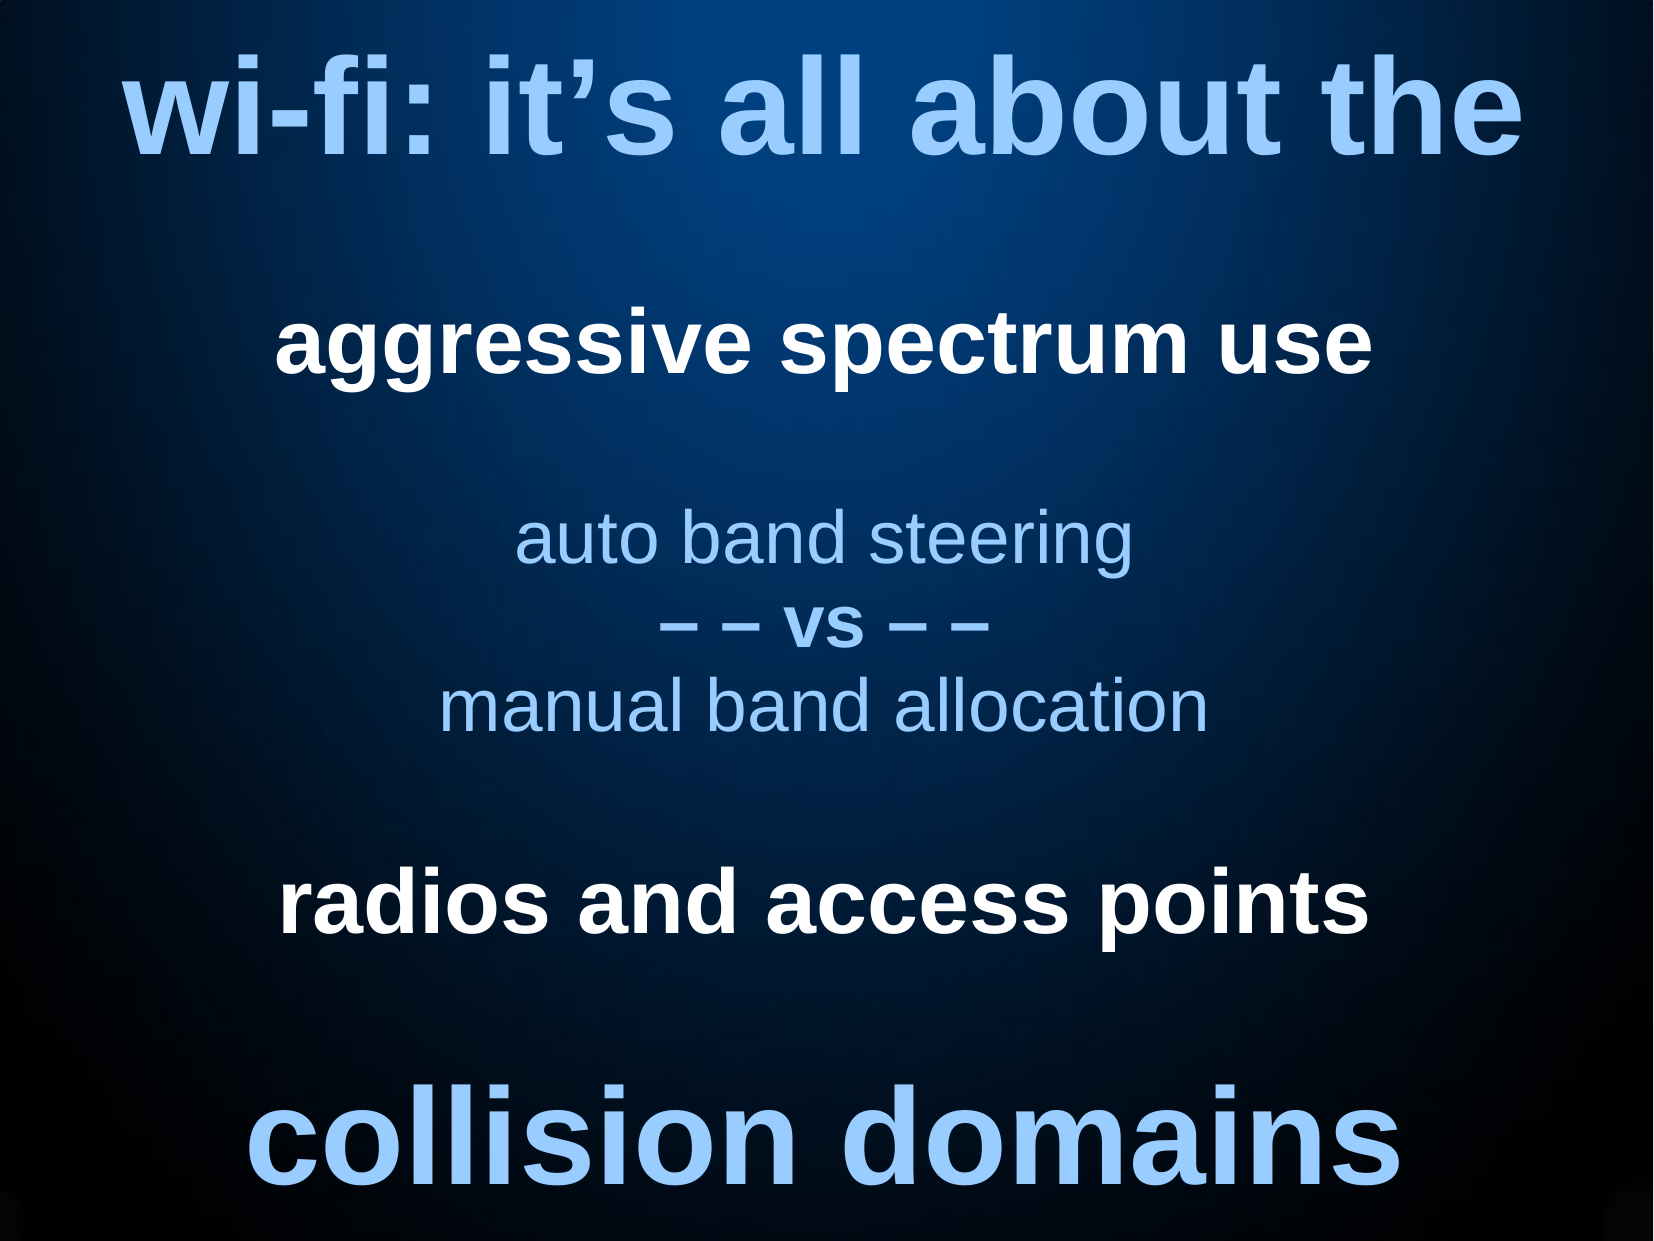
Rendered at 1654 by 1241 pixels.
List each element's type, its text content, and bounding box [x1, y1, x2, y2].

picture [0, 0, 1654, 1241]
title collision domains [0, 1034, 1651, 1241]
title wi-fi: it’s all about the [0, 2, 1651, 210]
title aggressive spectrum use auto band steering – – vs – – manual band allocation radios and access points [0, 210, 1651, 1034]
